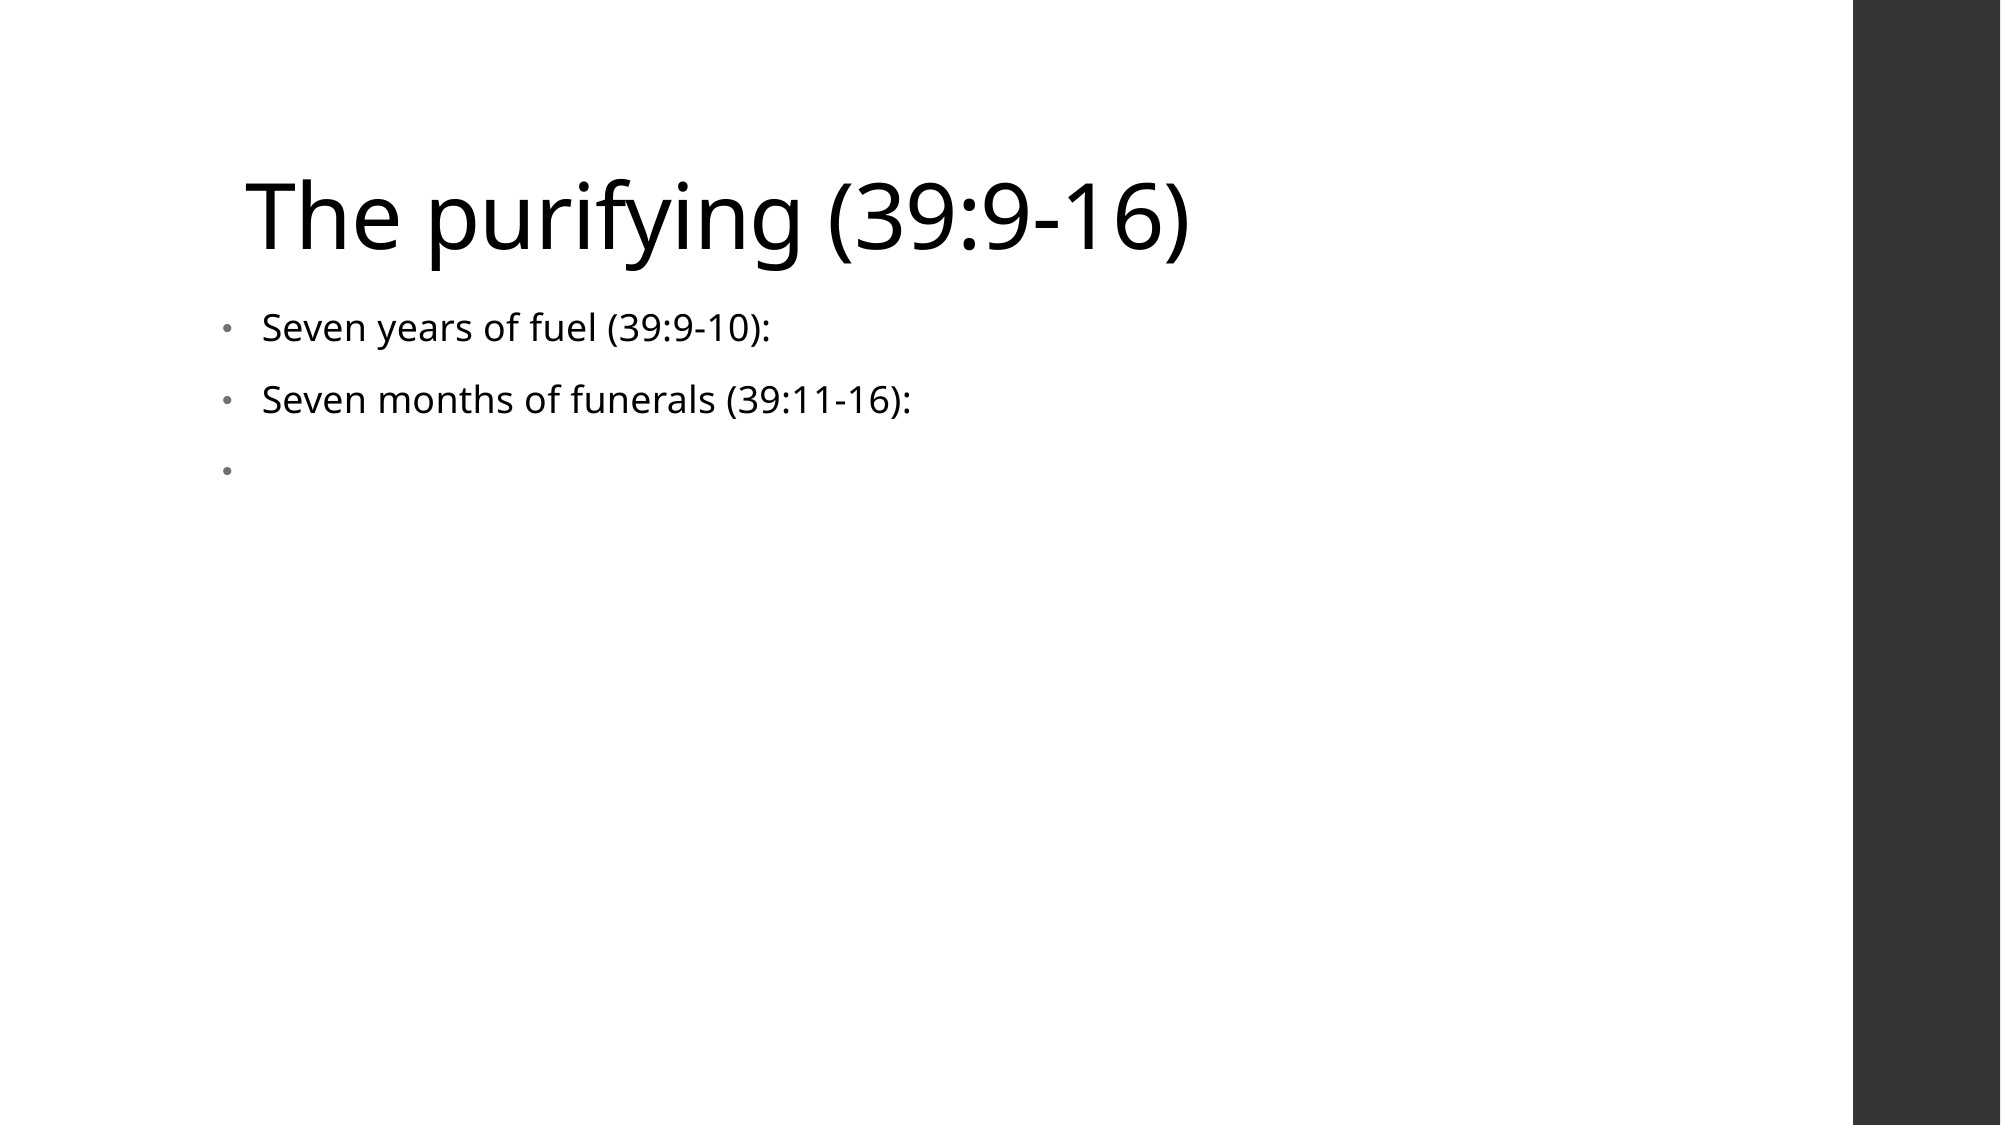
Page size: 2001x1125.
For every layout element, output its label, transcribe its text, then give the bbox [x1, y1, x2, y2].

title The purifying (39:9-16) [206, 60, 1797, 278]
list Seven years of fuel (39:9-10): Seven months of funerals (39:11-16): [206, 299, 1617, 1014]
